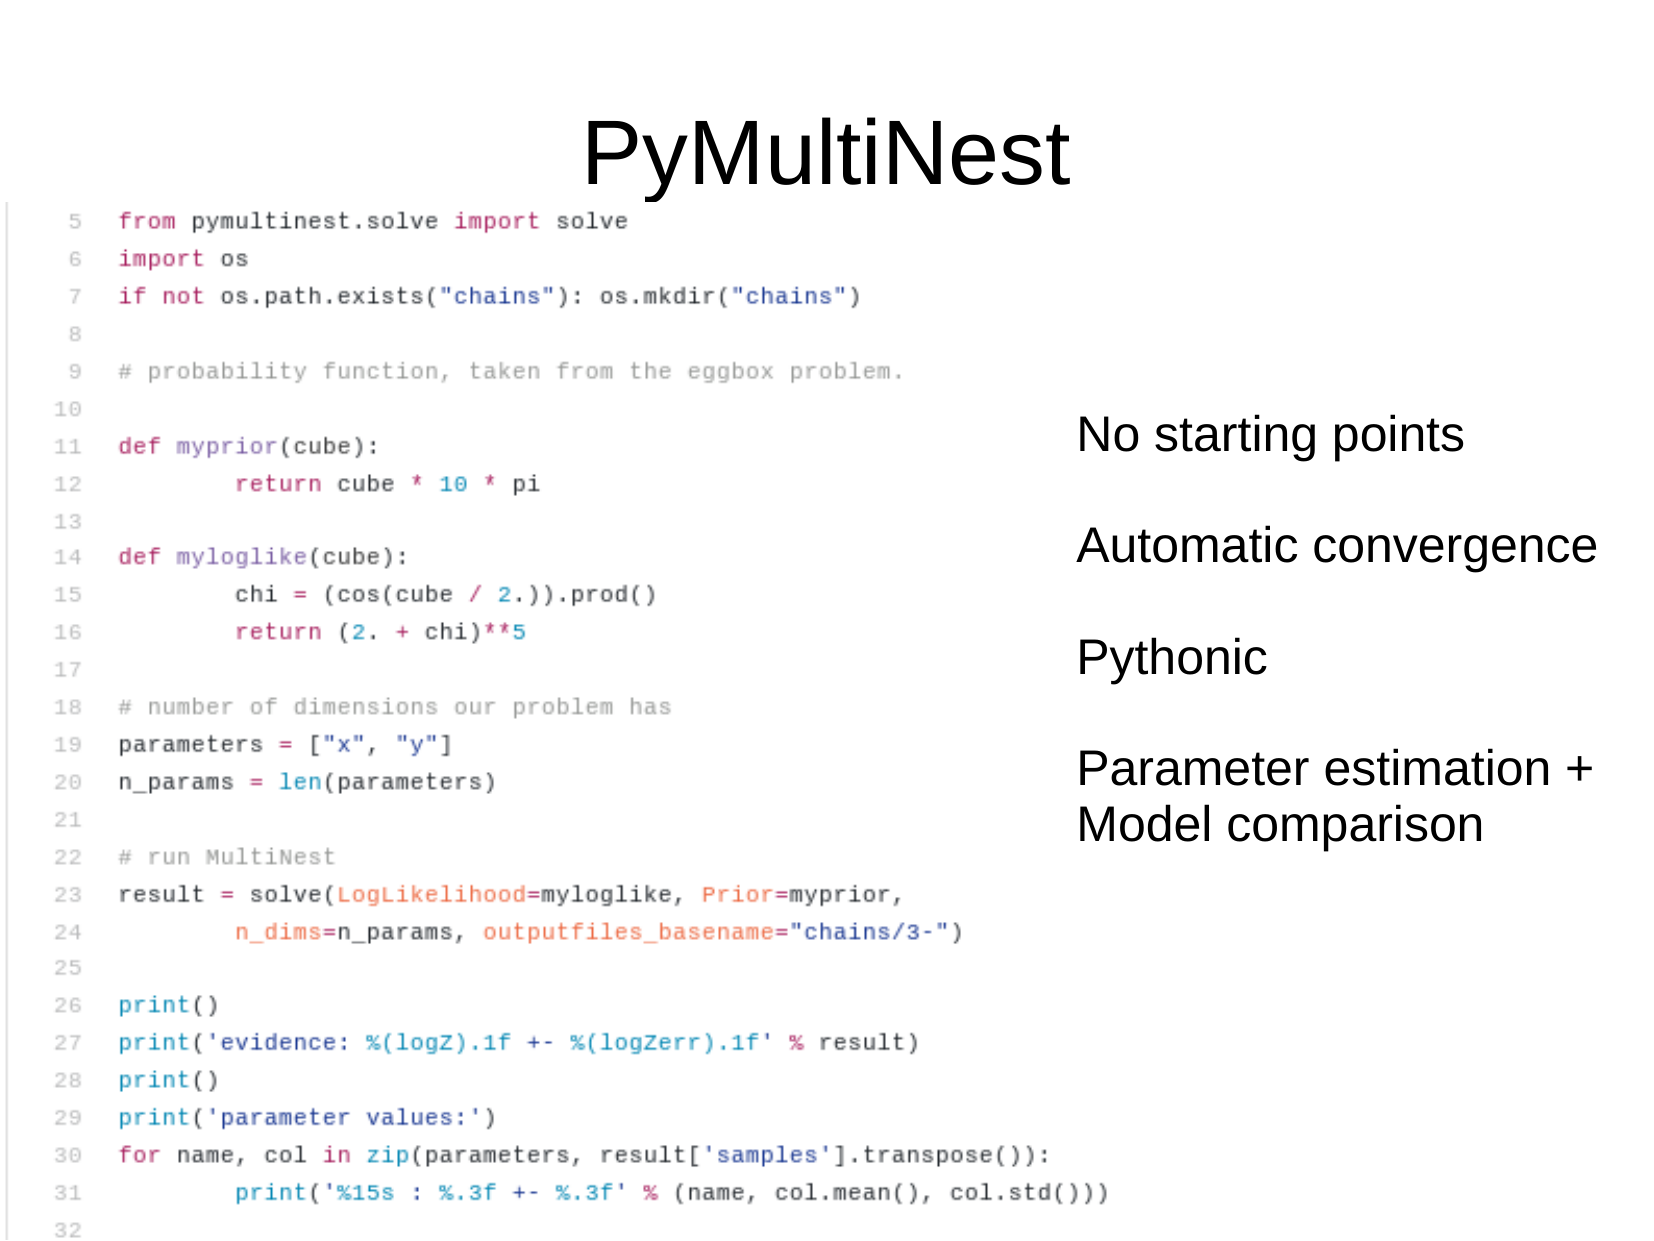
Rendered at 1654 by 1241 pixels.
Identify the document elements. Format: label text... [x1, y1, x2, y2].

title PyMultiNest [82, 49, 1571, 257]
picture [0, 202, 1209, 1241]
text_box No starting points Automatic convergence Pythonic Parameter estimation + Model comparison [1061, 398, 1625, 860]
